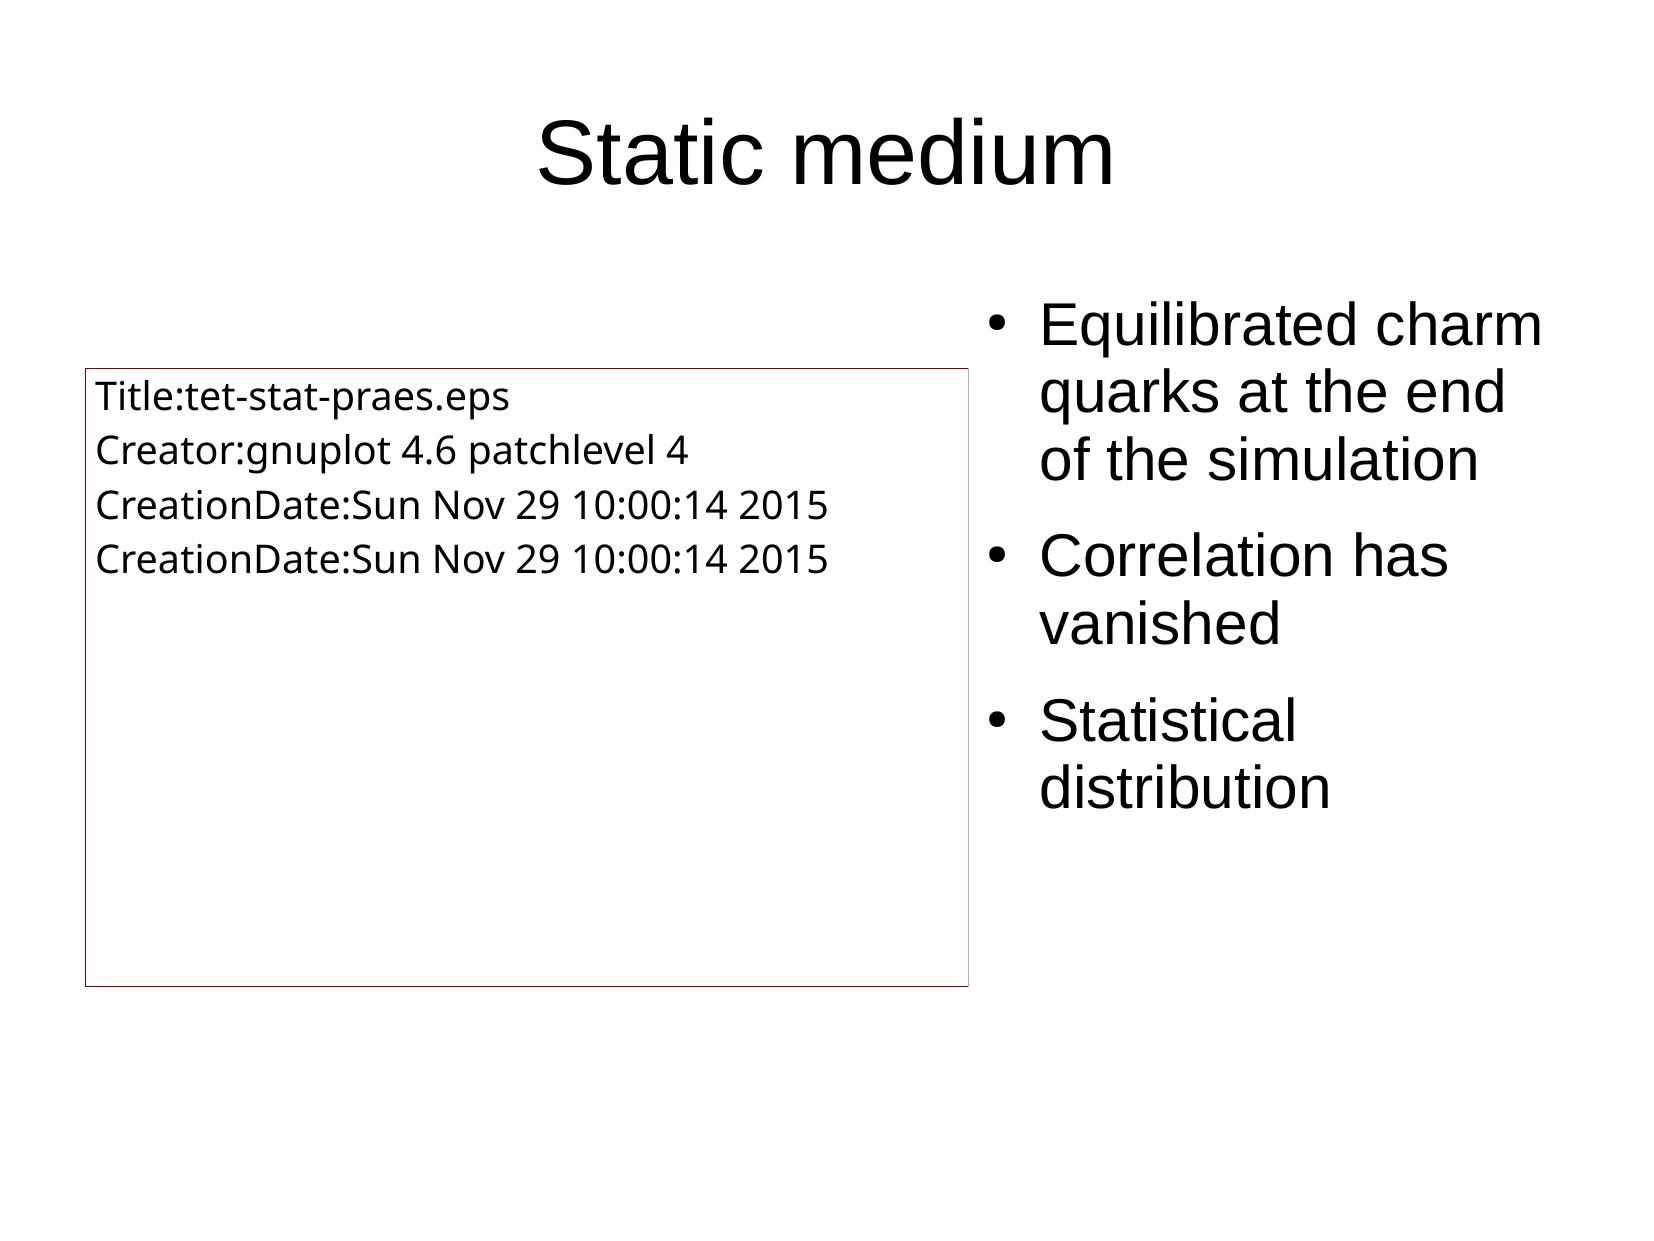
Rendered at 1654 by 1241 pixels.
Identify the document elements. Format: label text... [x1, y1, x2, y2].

list Equilibrated charm quarks at the end of the simulation Correlation has vanished Statistical distribution [968, 290, 1572, 1010]
title Static medium [82, 49, 1571, 257]
picture [82, 365, 968, 987]
